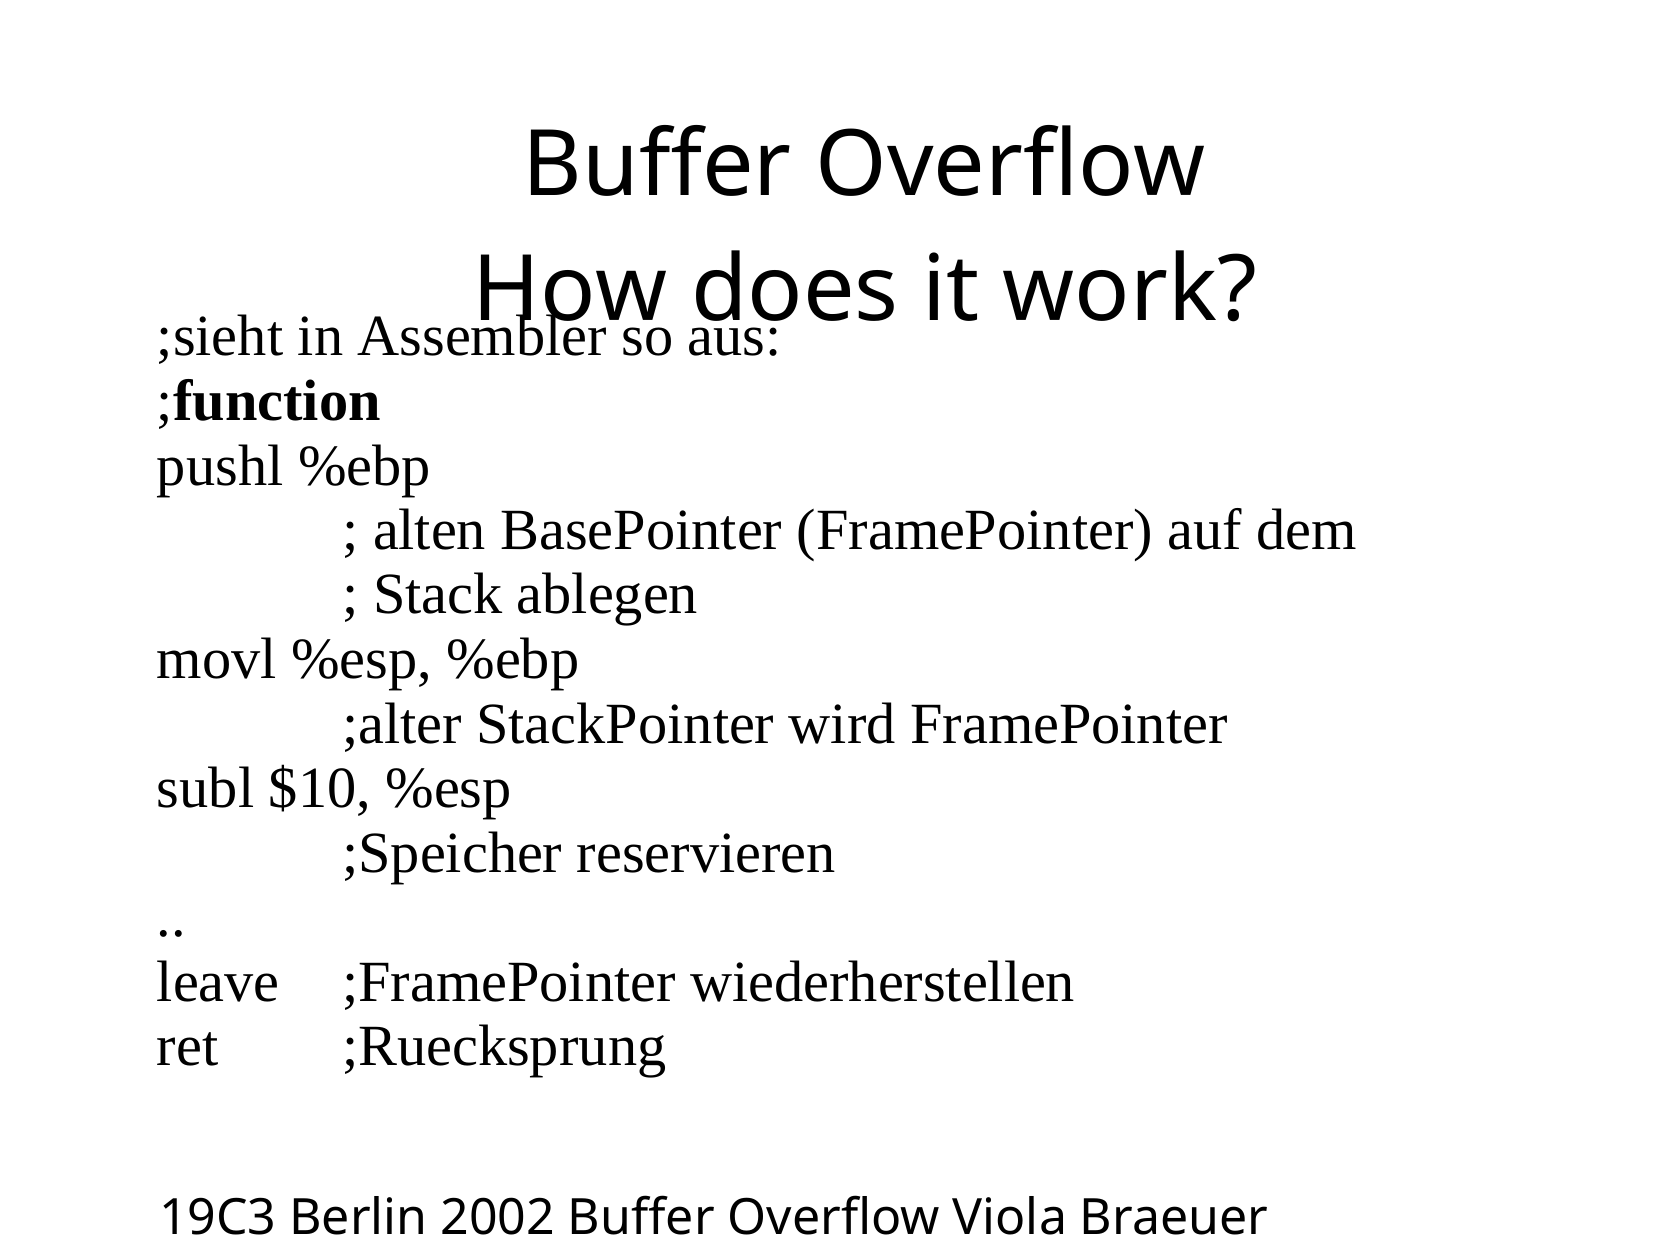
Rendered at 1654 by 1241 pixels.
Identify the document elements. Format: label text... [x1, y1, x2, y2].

text_box ;sieht in Assembler so aus: ;function pushl %ebp ; alten BasePointer (FramePointer) auf dem ; Stack ablegen movl %esp, %ebp ;alter StackPointer wird FramePointer subl $10, %esp ;Speicher reservieren .. leave ;FramePointer wiederherstellen ret ;Ruecksprung [121, 219, 1534, 1146]
text_box Buffer Overflow How does it work? [158, 0, 1571, 348]
text_box 19C3 Berlin 2002 Buffer Overflow Viola Braeuer [159, 1112, 1269, 1241]
